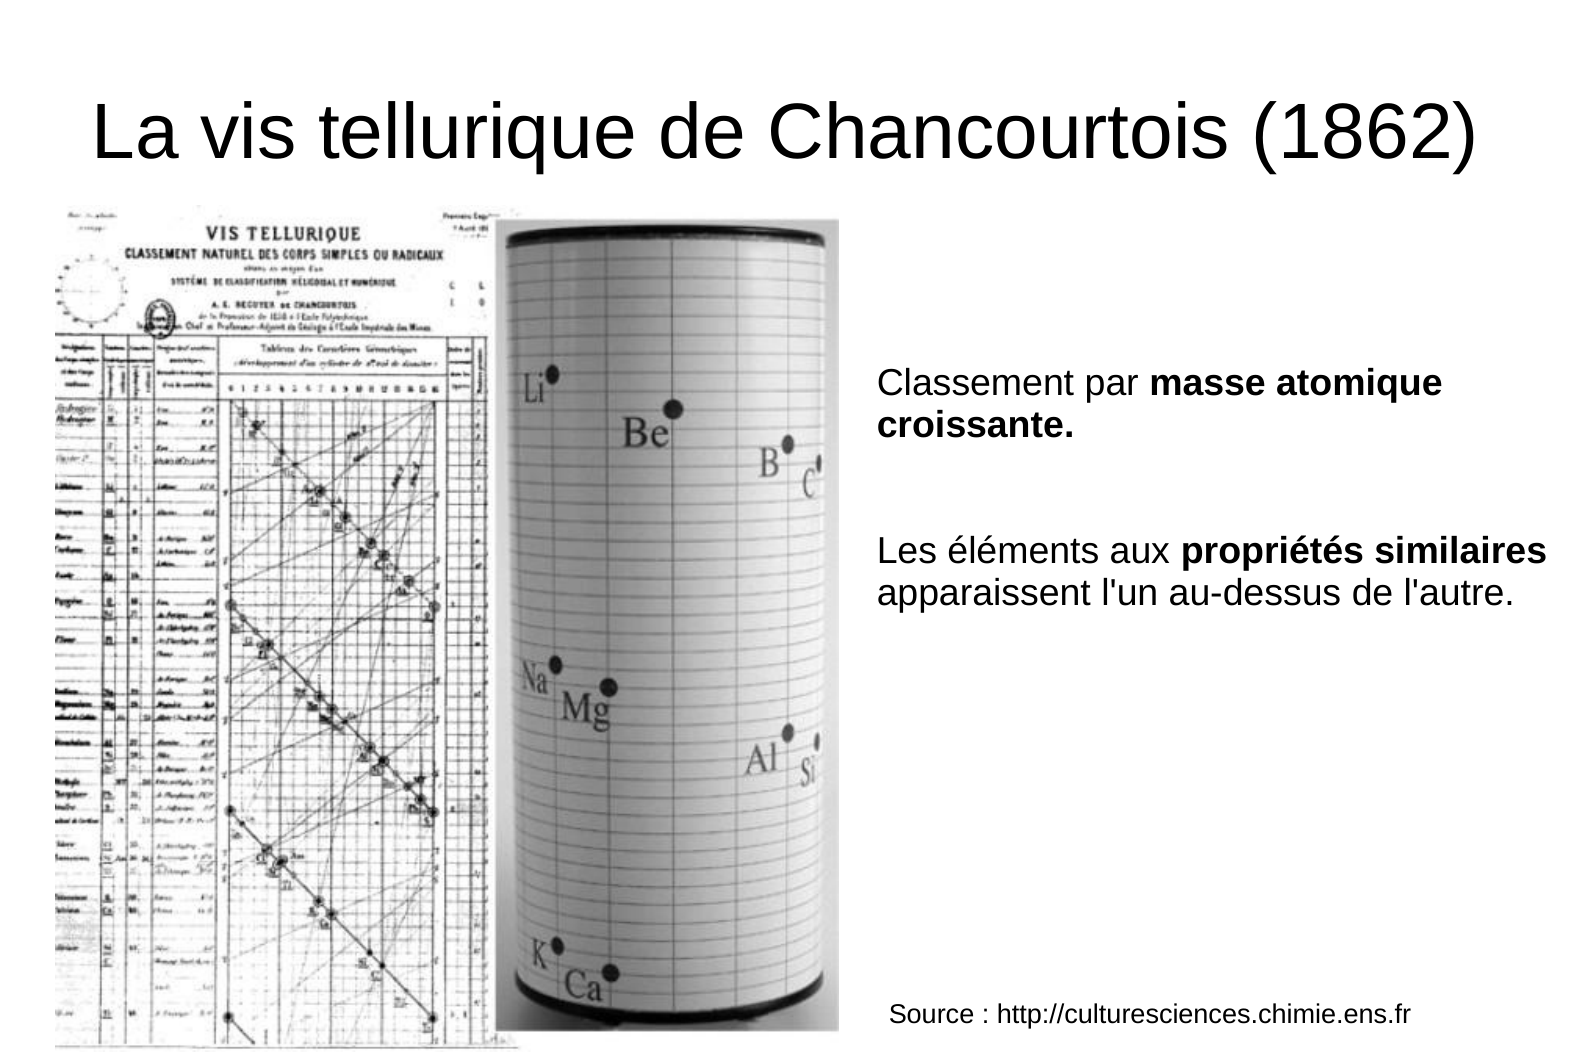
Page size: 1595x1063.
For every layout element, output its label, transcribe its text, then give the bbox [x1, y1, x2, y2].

title La vis tellurique de Chancourtois (1862) [79, 42, 1515, 220]
text_box Classement par masse atomique croissante. Les éléments aux propriétés similaires apparaissent l'un au-dessus de l'autre. [862, 354, 1595, 750]
picture [55, 205, 839, 1052]
text_box Source : http://culturesciences.chimie.ens.fr [874, 992, 1426, 1038]
